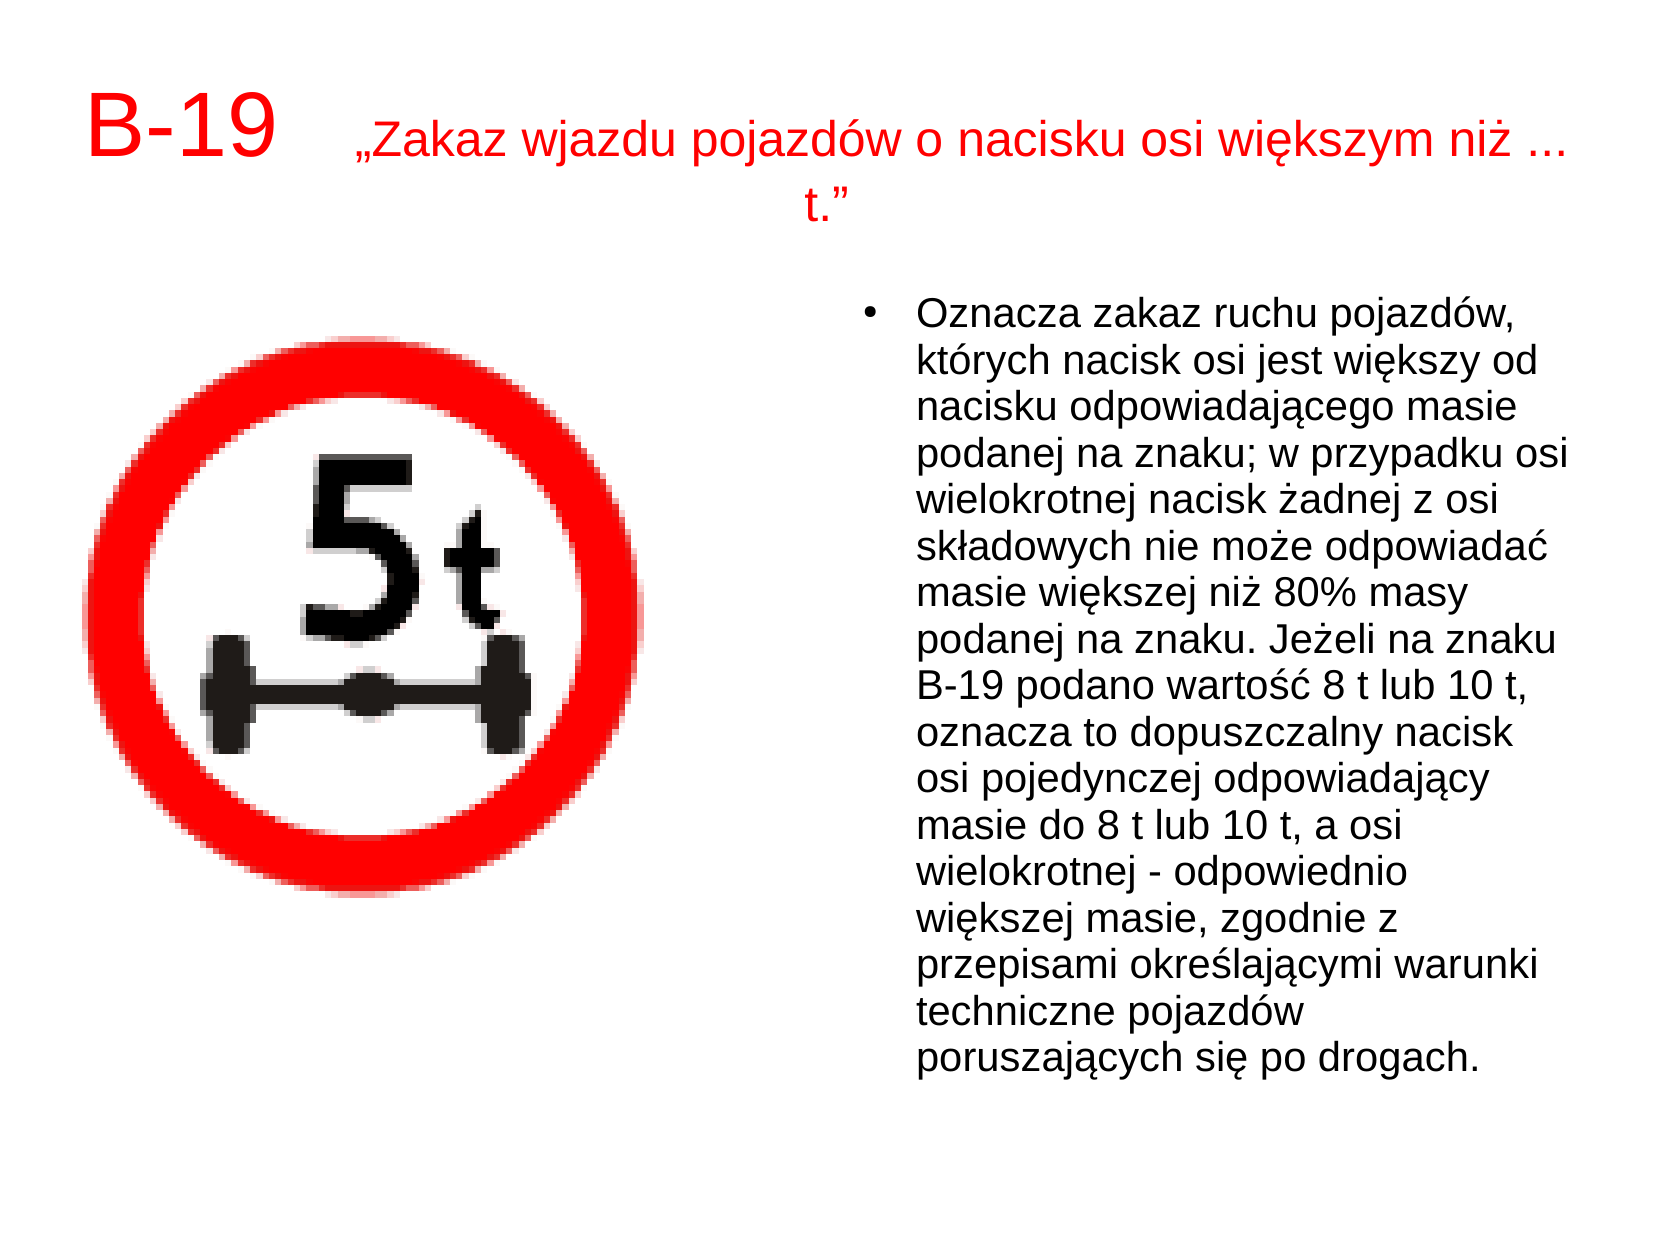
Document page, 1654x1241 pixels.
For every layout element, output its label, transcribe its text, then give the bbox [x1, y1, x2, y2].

list Oznacza zakaz ruchu pojazdów, których nacisk osi jest większy od nacisku odpowiadającego masie podanej na znaku; w przypadku osi wielokrotnej nacisk żadnej z osi składowych nie może odpowiadać masie większej niż 80% masy podanej na znaku. Jeżeli na znaku B-19 podano wartość 8 t lub 10 t, oznacza to dopuszczalny nacisk osi pojedynczej odpowiadający masie do 8 t lub 10 t, a osi wielokrotnej - odpowiednio większej masie, zgodnie z przepisami określającymi warunki techniczne pojazdów poruszających się po drogach. [845, 290, 1572, 1094]
title B-19 „Zakaz wjazdu pojazdów o nacisku osi większym niż ... t.” [82, 56, 1571, 250]
picture [82, 336, 644, 898]
